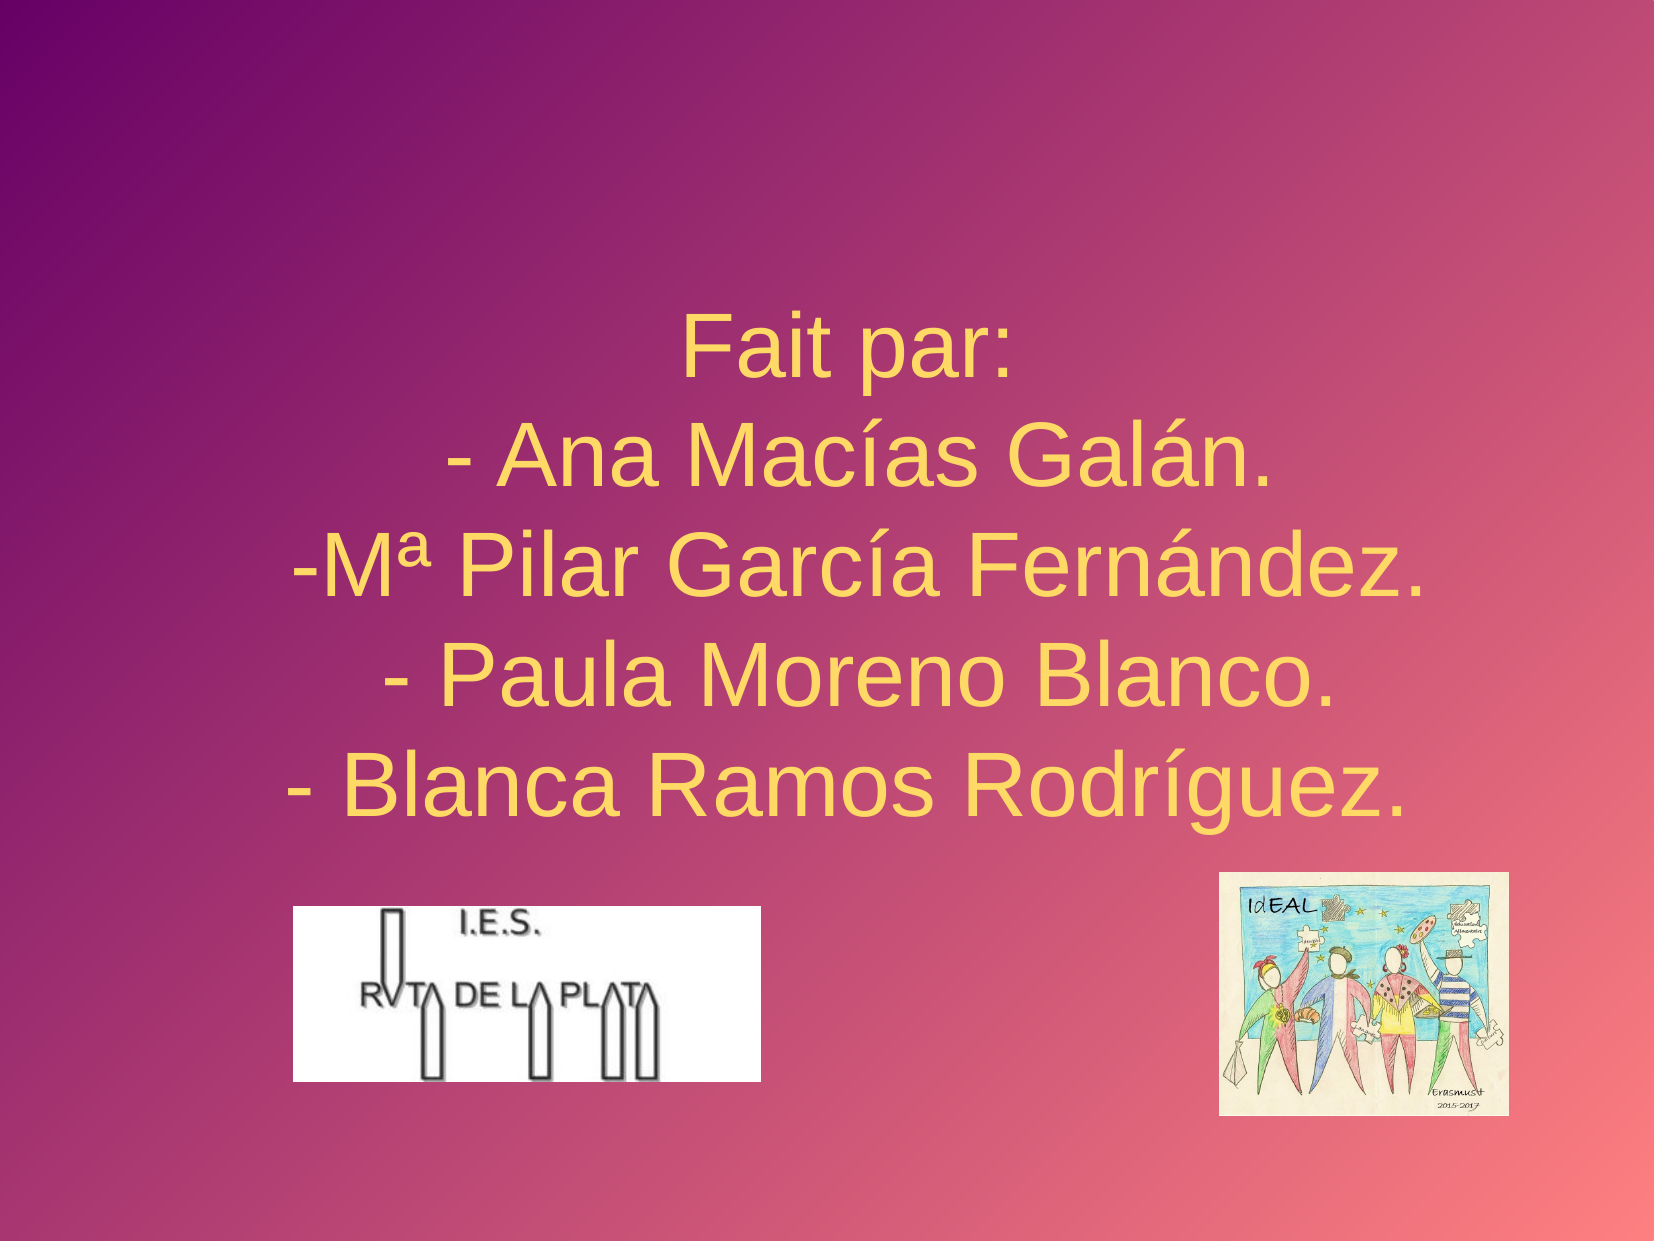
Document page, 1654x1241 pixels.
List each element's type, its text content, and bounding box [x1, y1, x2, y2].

picture [293, 906, 761, 1082]
title Fait par: - Ana Macías Galán. -Mª Pilar García Fernández. - Paula Moreno Blanco. - Blanca Ramos Rodríguez. [213, 112, 1509, 1118]
picture [1219, 872, 1509, 1116]
